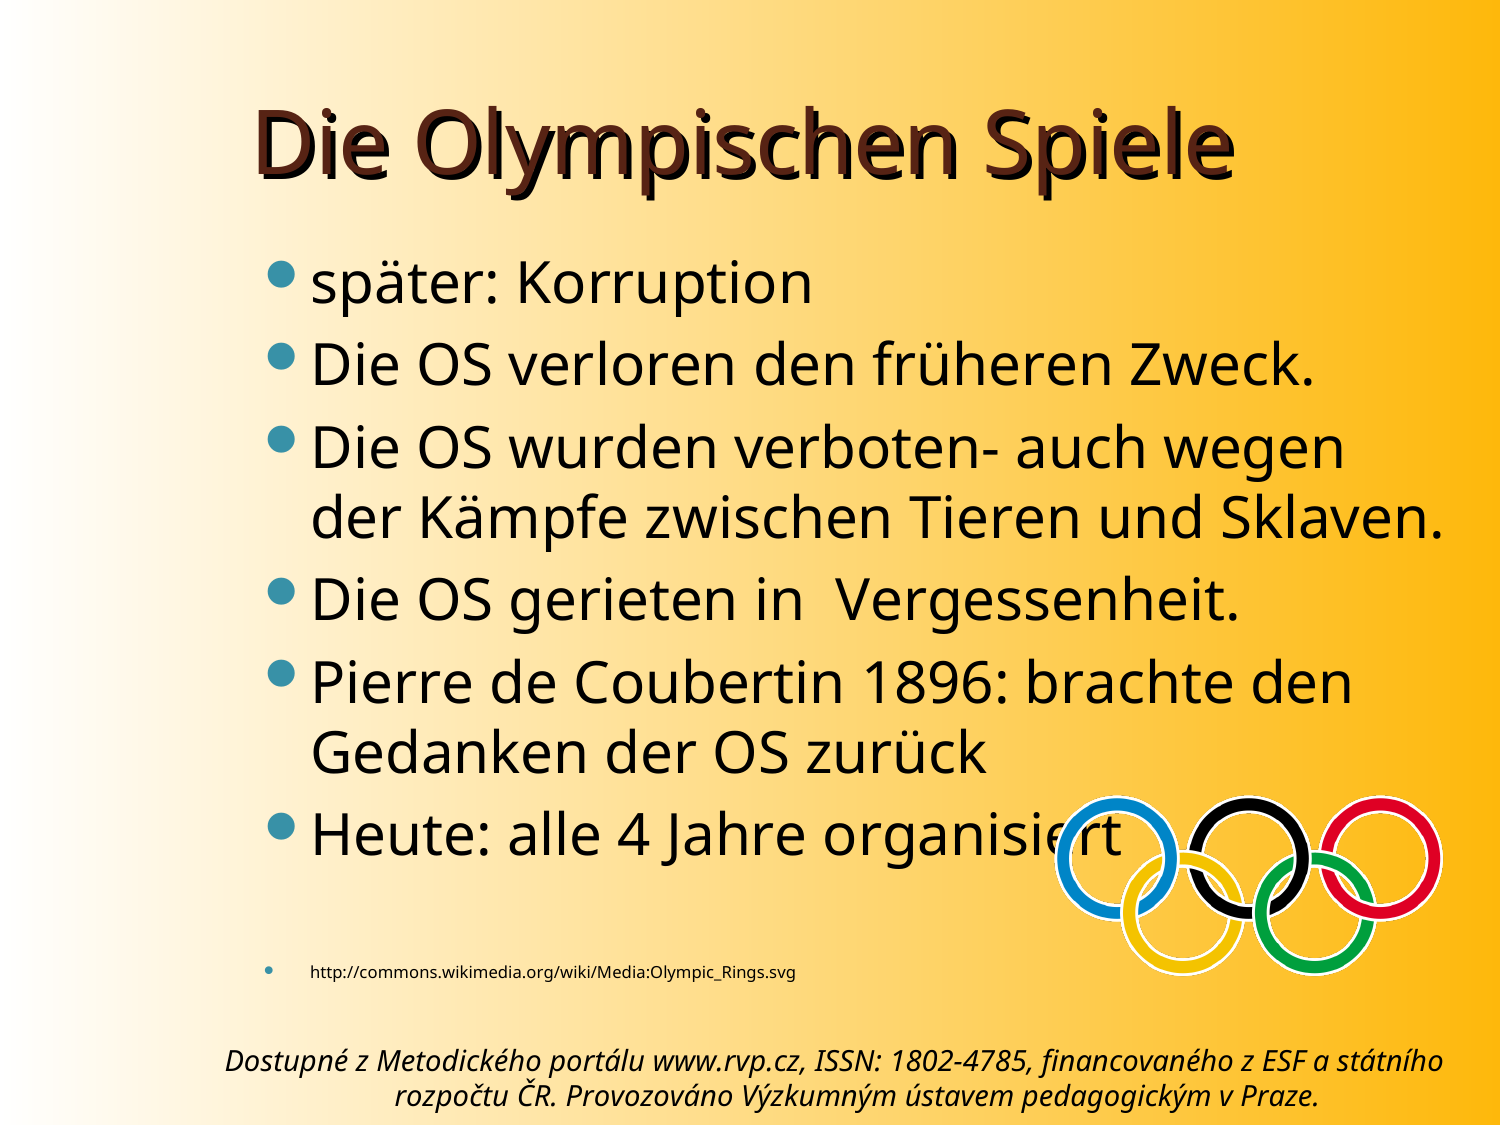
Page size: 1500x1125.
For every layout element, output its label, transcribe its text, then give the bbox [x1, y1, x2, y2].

text_box Dostupné z Metodického portálu www.rvp.cz, ISSN: 1802-4785, financovaného z ESF a státního rozpočtu ČR. Provozováno Výzkumným ústavem pedagogickým v Praze. [194, 1034, 1462, 1099]
picture [1045, 786, 1452, 985]
title Die Olympischen Spiele [235, 45, 1466, 233]
list später: Korruption Die OS verloren den früheren Zweck. Die OS wurden verboten- auch wegen der Kämpfe zwischen Tieren und Sklaven. Die OS gerieten in Vergessenheit. Pierre de Coubertin 1896: brachte den Gedanken der OS zurück Heute: alle 4 Jahre organisiert http://commons.wikimedia.org/wiki/Media:Olympic_Rings.svg [235, 237, 1466, 1026]
